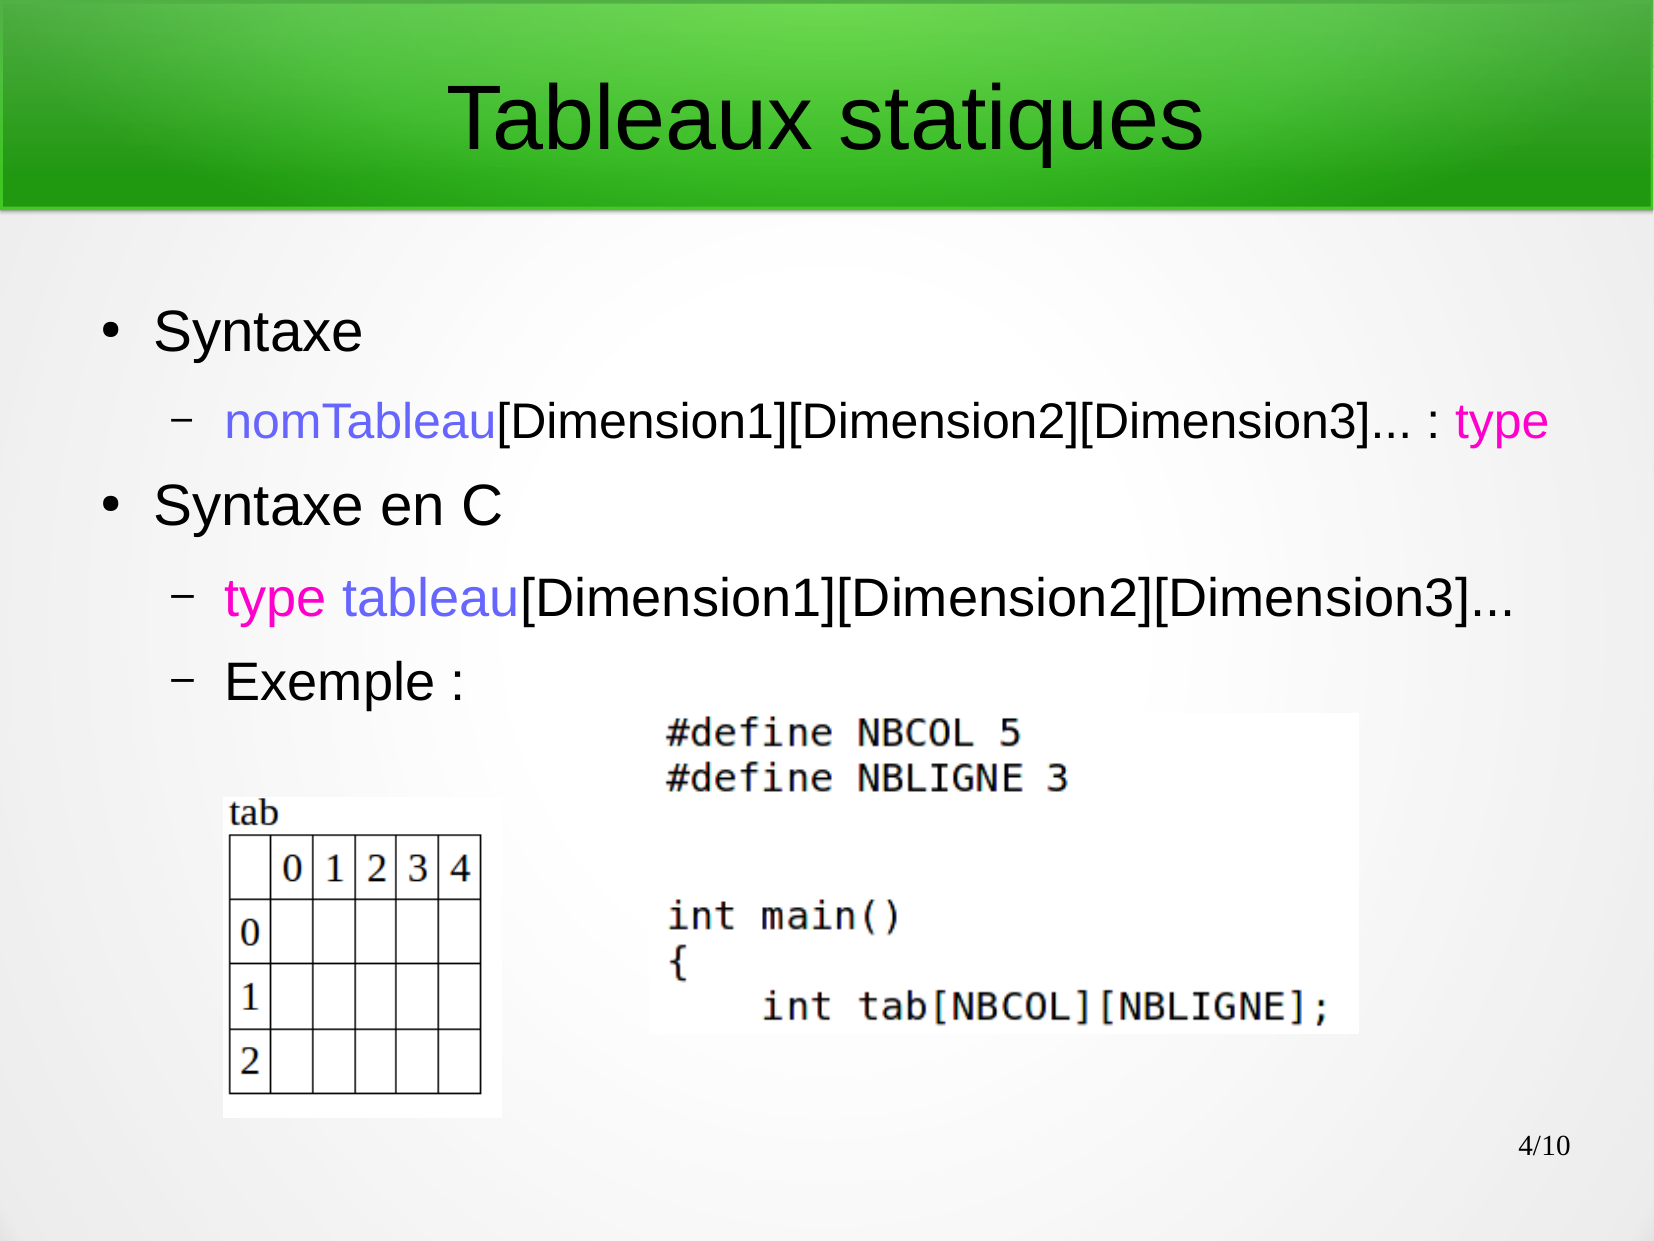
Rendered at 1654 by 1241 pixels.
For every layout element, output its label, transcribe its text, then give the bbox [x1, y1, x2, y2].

title Tableaux statiques [82, 47, 1571, 189]
picture [223, 797, 502, 1118]
list Syntaxe nomTableau[Dimension1][Dimension2][Dimension3]... : type Syntaxe en C type tableau[Dimension1][Dimension2][Dimension3]... Exemple : [82, 299, 1571, 1019]
picture [649, 713, 1359, 1034]
